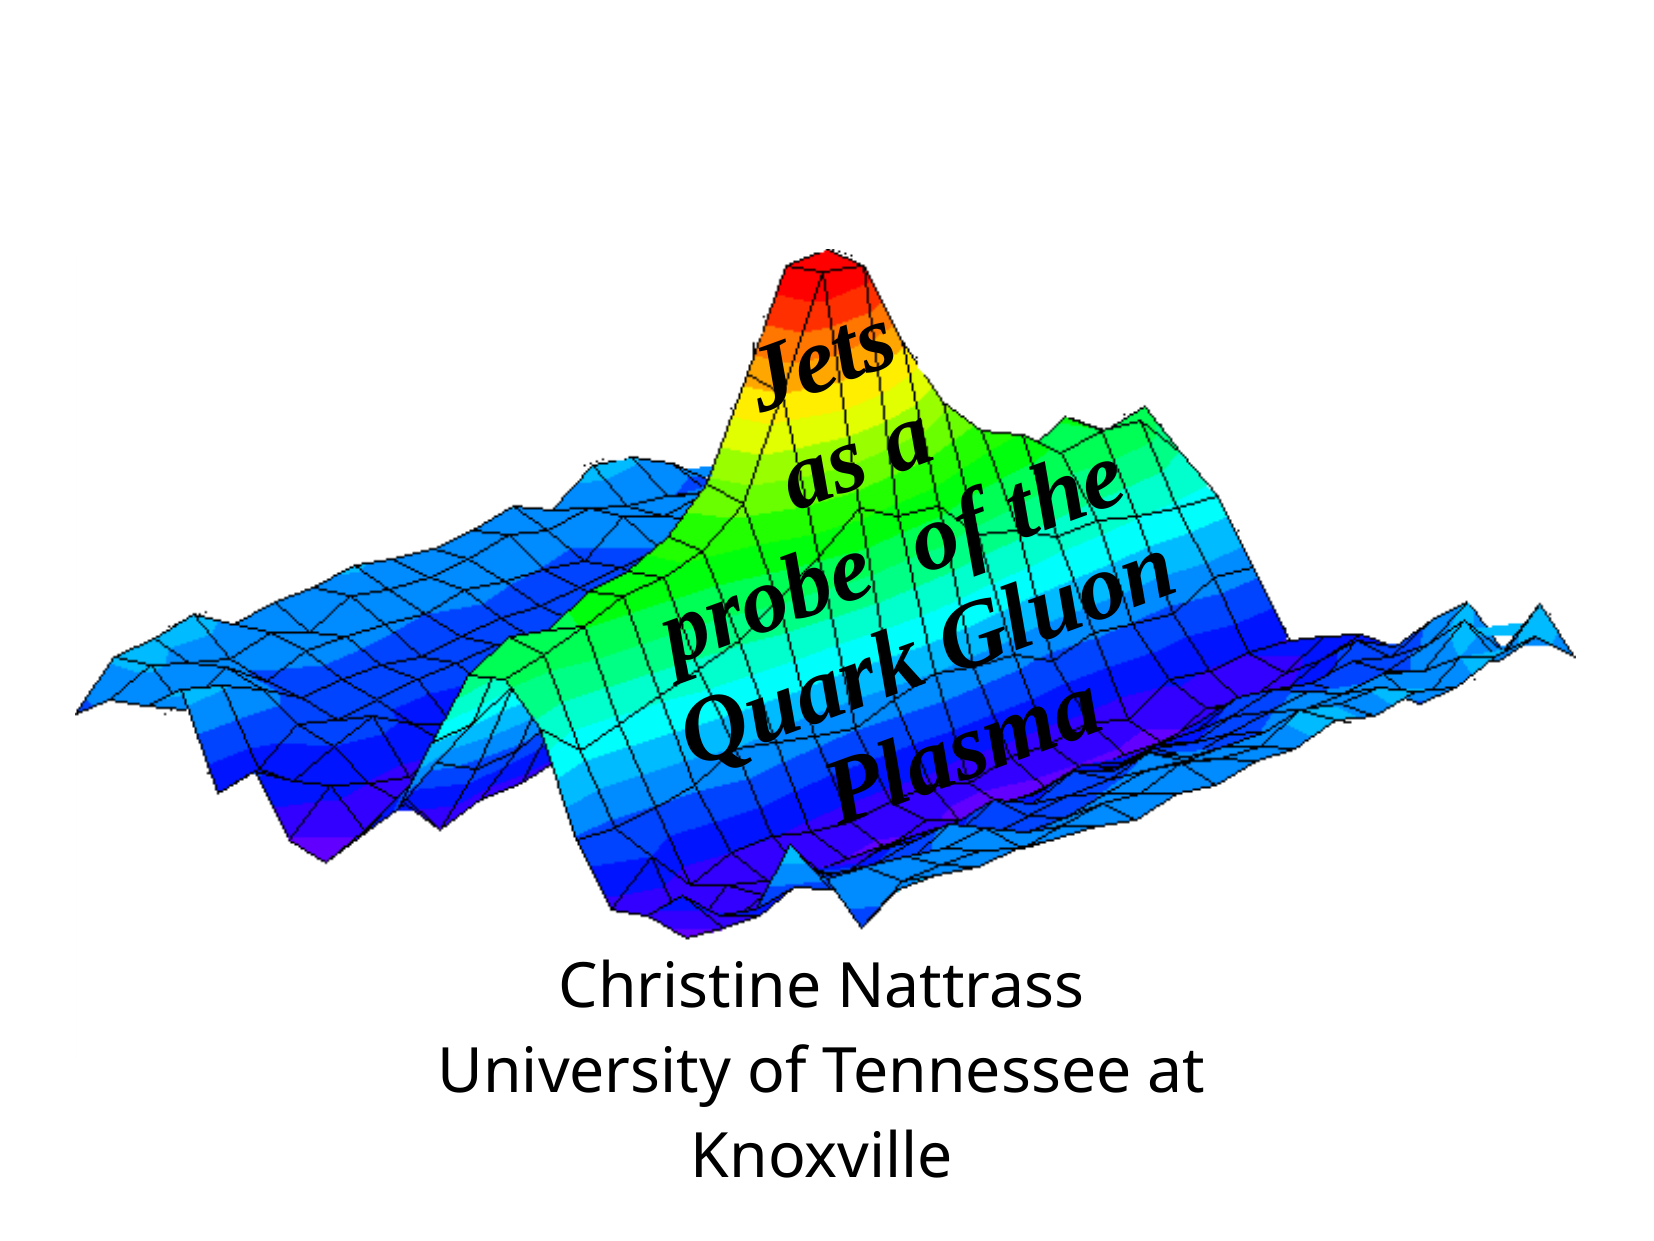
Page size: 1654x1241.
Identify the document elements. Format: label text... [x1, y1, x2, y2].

text_box Christine Nattrass University of Tennessee at Knoxville [353, 933, 1291, 1110]
picture [75, 249, 1576, 1060]
text_box Jets as a probe of the Quark Gluon Plasma [447, 173, 1336, 932]
